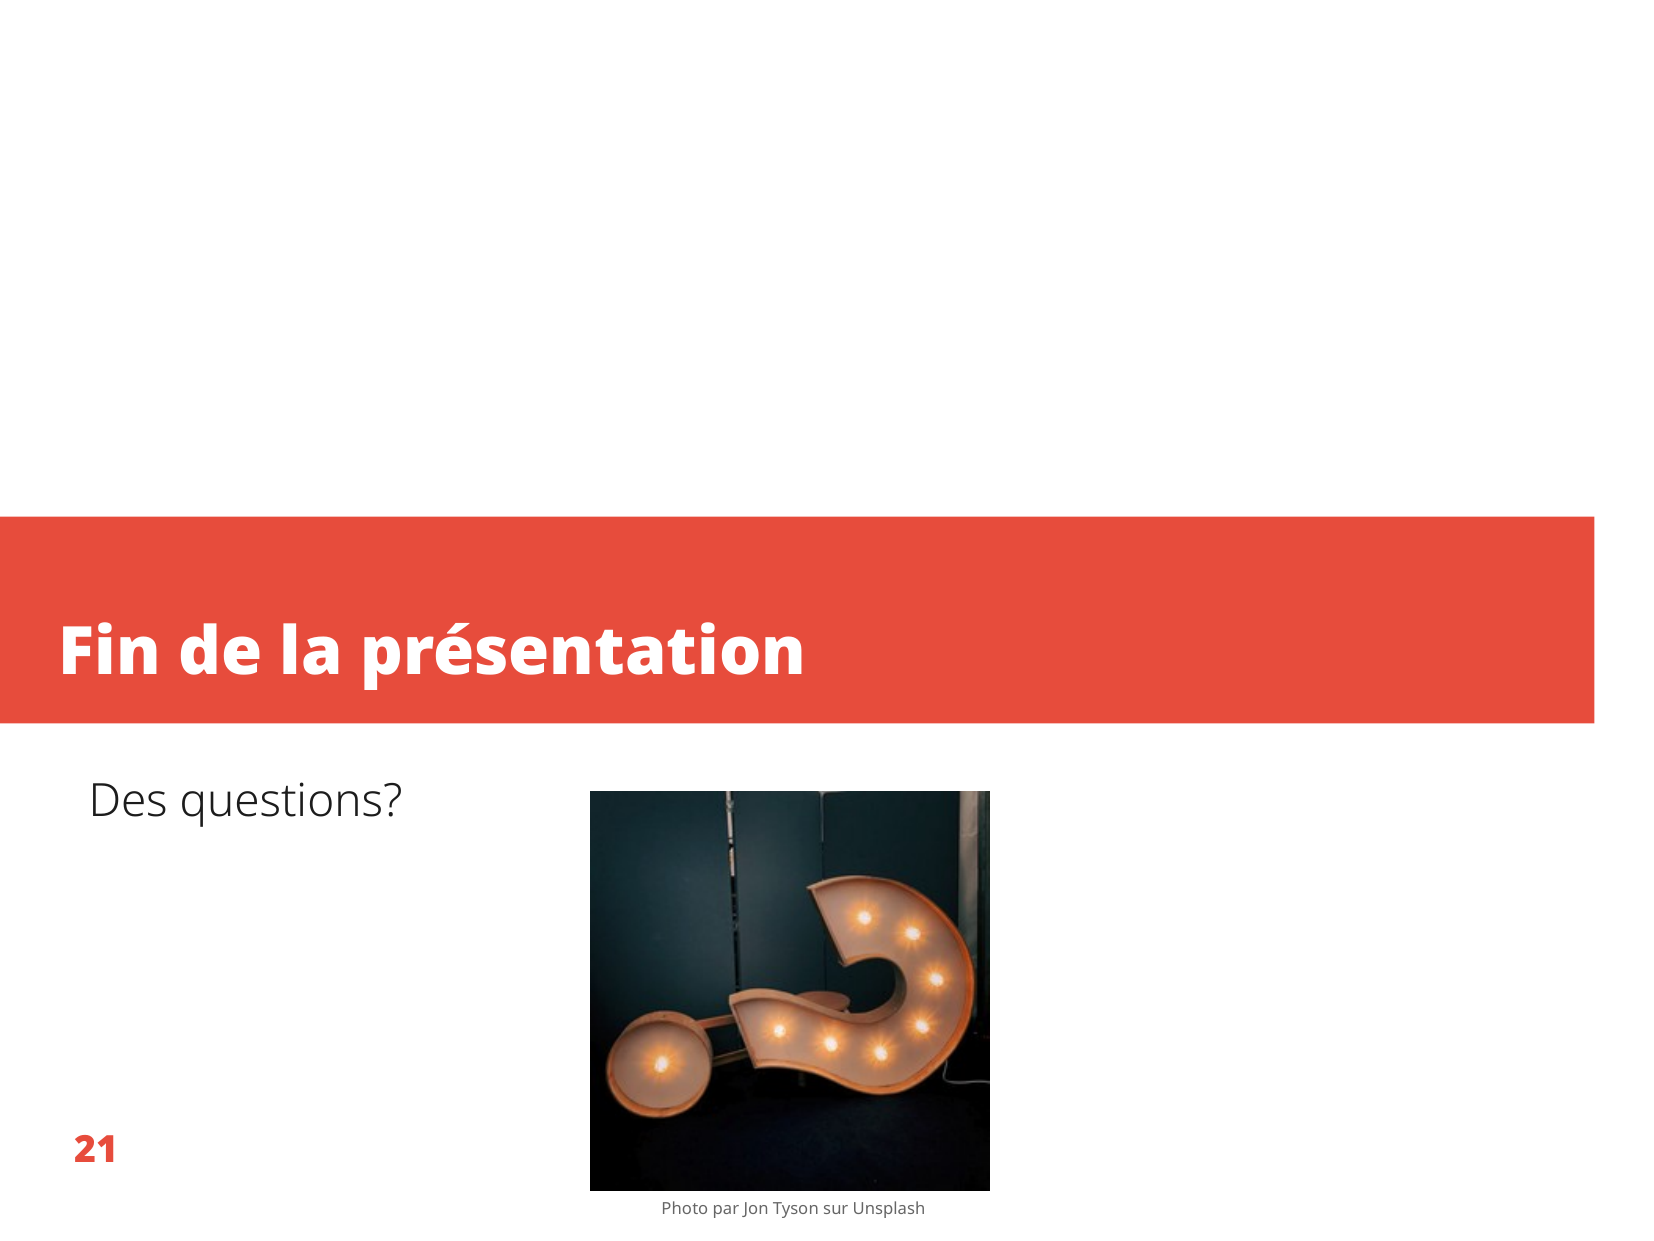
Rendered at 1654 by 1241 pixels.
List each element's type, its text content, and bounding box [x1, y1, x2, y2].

title Fin de la présentation [59, 546, 1595, 694]
text_box Photo par Jon Tyson sur Unsplash [614, 1189, 973, 1229]
text_box Des questions? [88, 767, 1595, 851]
picture [590, 791, 990, 1191]
